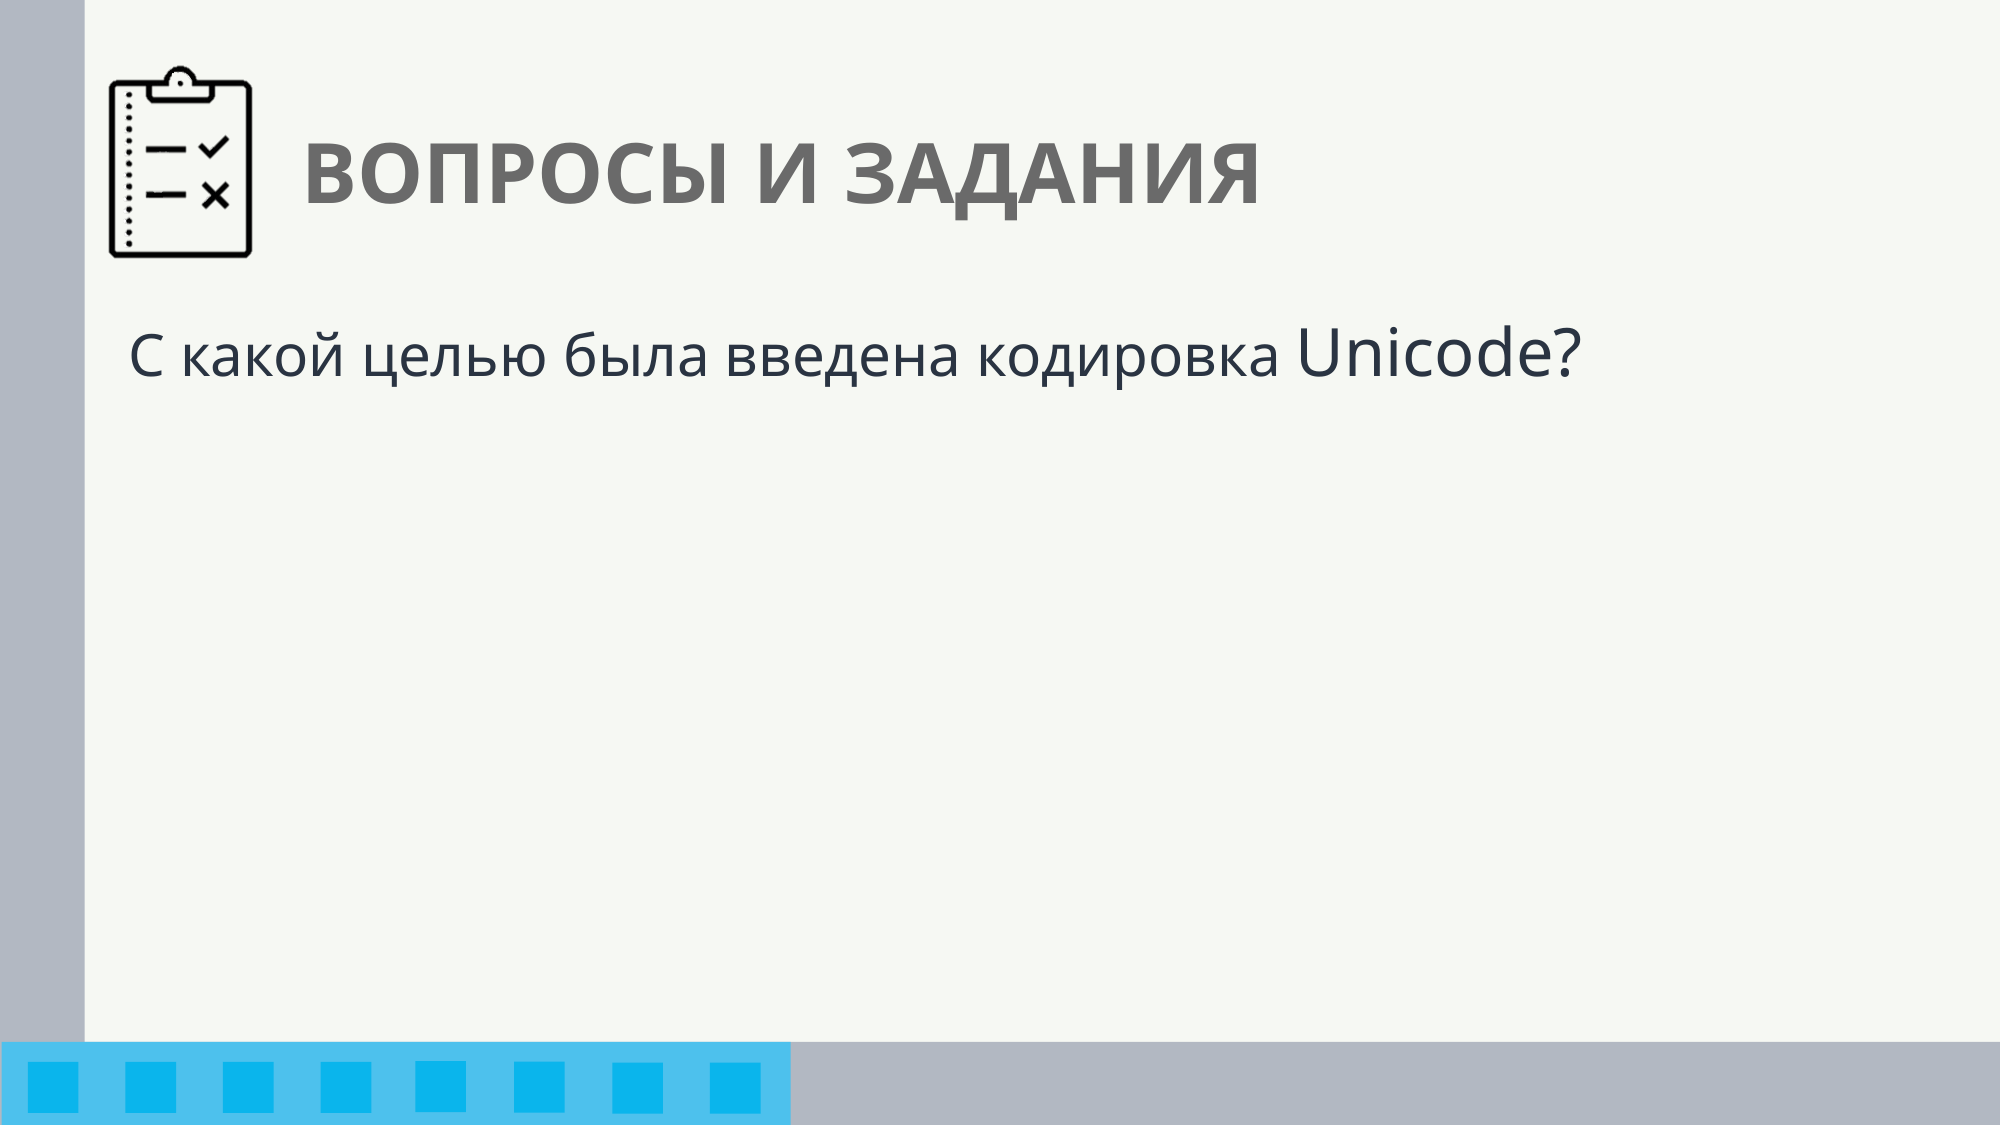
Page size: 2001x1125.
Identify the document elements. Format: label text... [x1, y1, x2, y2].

picture [85, 54, 286, 286]
list С какой целью была введена кодировка Unicode? [110, 311, 1892, 965]
title ВОПРОСЫ И ЗАДАНИЯ [285, 67, 1892, 286]
